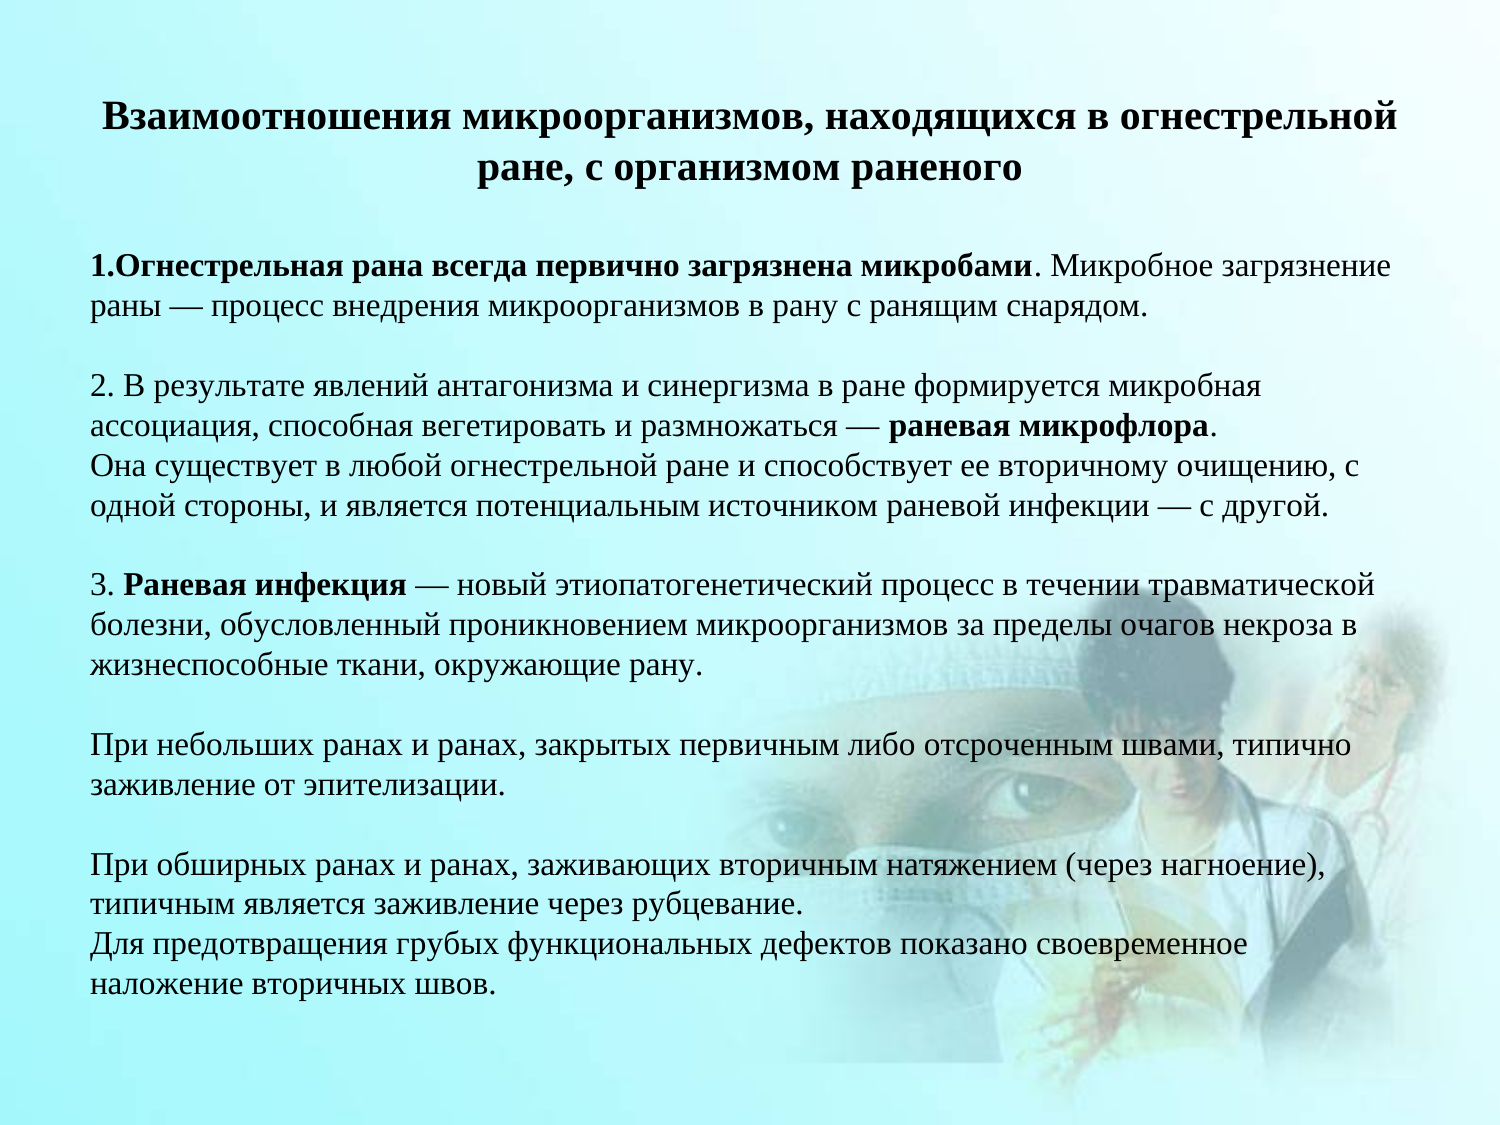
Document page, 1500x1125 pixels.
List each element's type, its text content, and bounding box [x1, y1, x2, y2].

title Взаимоотношения микроорганизмов, находящихся в огнестрельной ране, с организмом раненого [75, 45, 1426, 196]
list Огнестрельная рана всегда первично загрязнена микробами. Микробное загрязнение раны — процесс внедрения микроорганизмов в рану с ранящим снарядом. 2. В результате явлений антагонизма и синергизма в ране формируется микробная ассоциация, способная вегетировать и размножаться — раневая микрофлора. Она существует в любой огнестрельной ране и способствует ее вторичному очищению, с одной стороны, и является потенциальным источником раневой инфекции — с другой. 3. Раневая инфекция — новый этиопатогенетический процесс в течении травматической болезни, обусловленный проникновением микроорганизмов за пределы очагов некроза в жизнеспособные ткани, окружающие рану. При небольших ранах и ранах, закрытых первичным либо отсроченным швами, типично заживление от эпителизации. При обширных ранах и ранах, заживающих вторичным натяжением (через нагноение), типичным является заживление через рубцевание. Для предотвращения грубых функциональных дефектов показано своевременное наложение вторичных швов. [75, 196, 1426, 1029]
